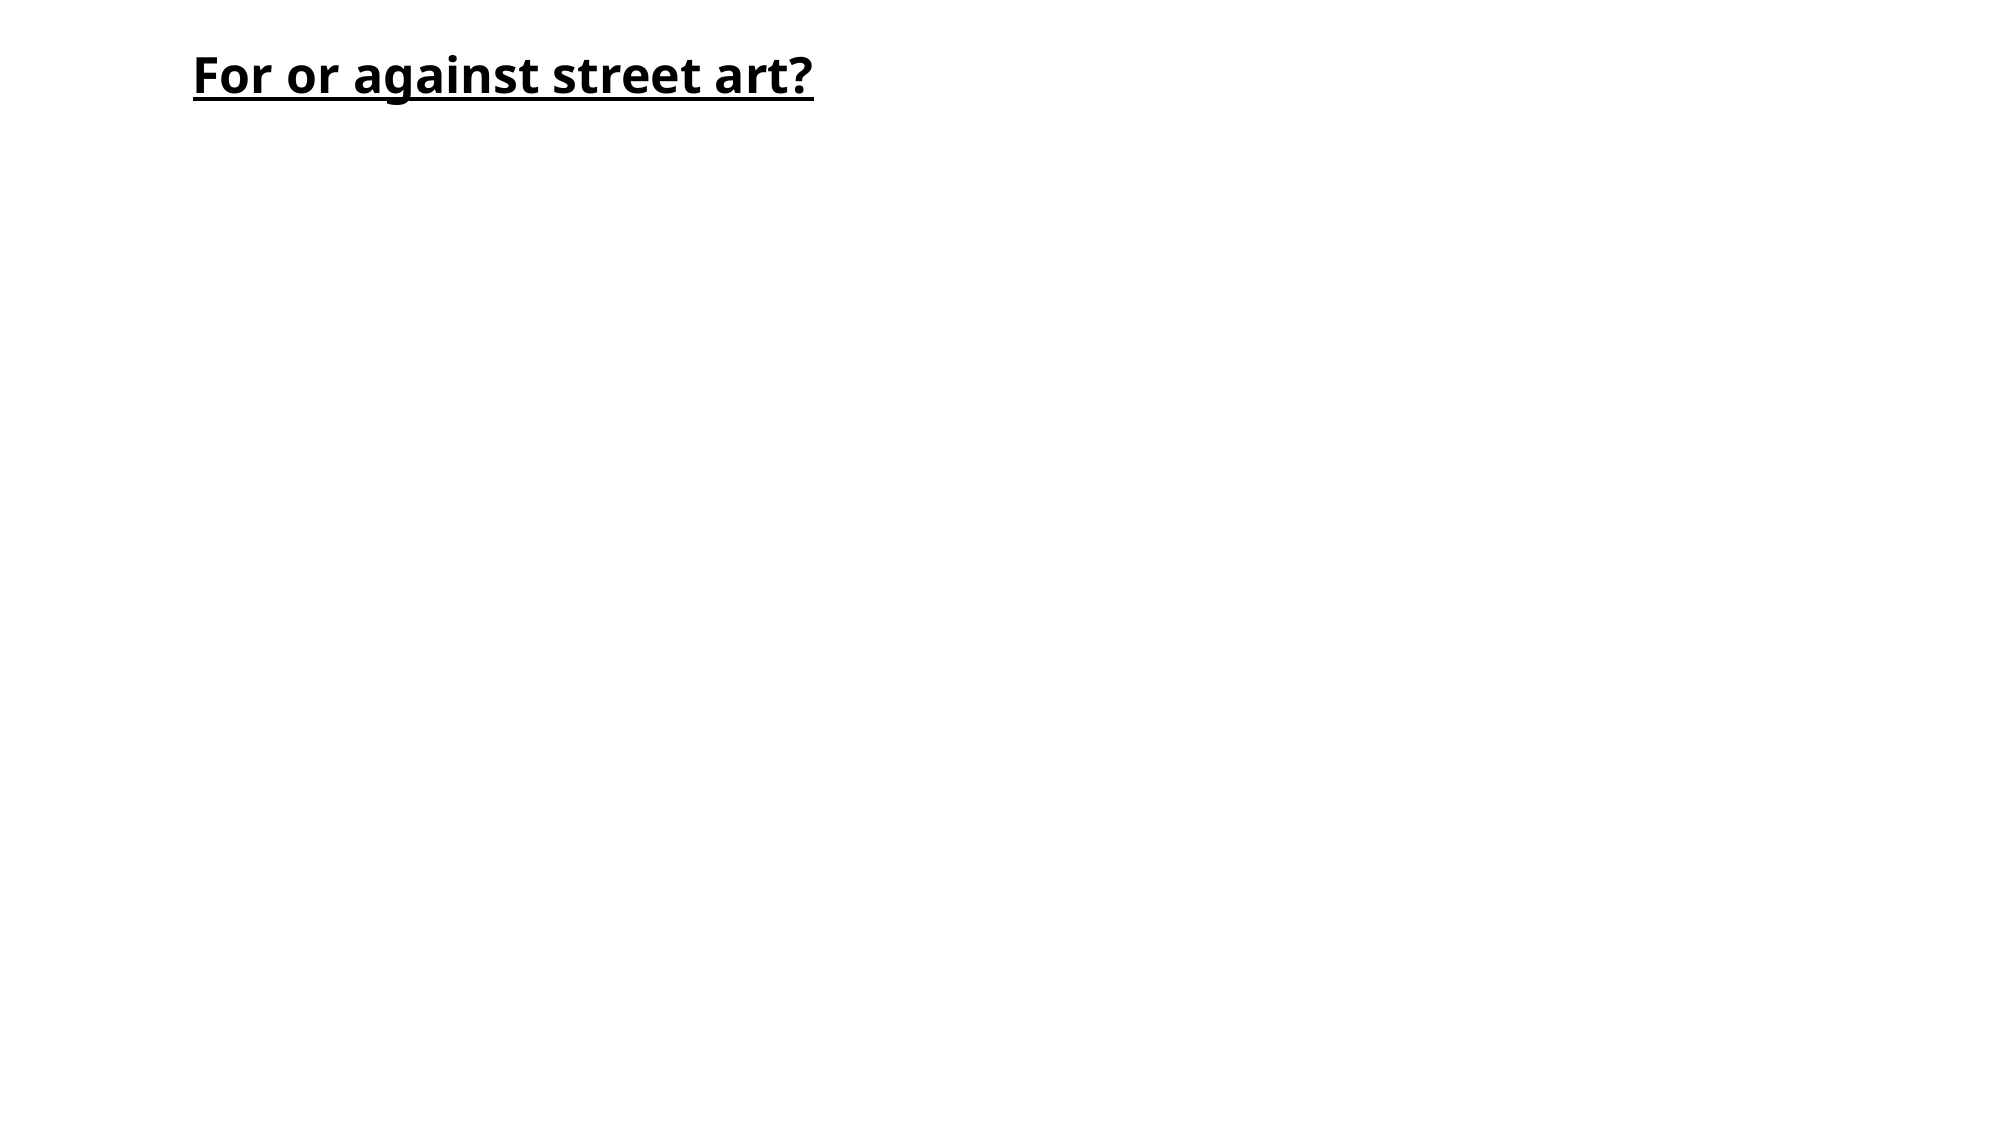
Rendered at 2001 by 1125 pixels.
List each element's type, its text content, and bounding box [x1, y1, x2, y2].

text_box For or against street art? [177, 35, 792, 112]
